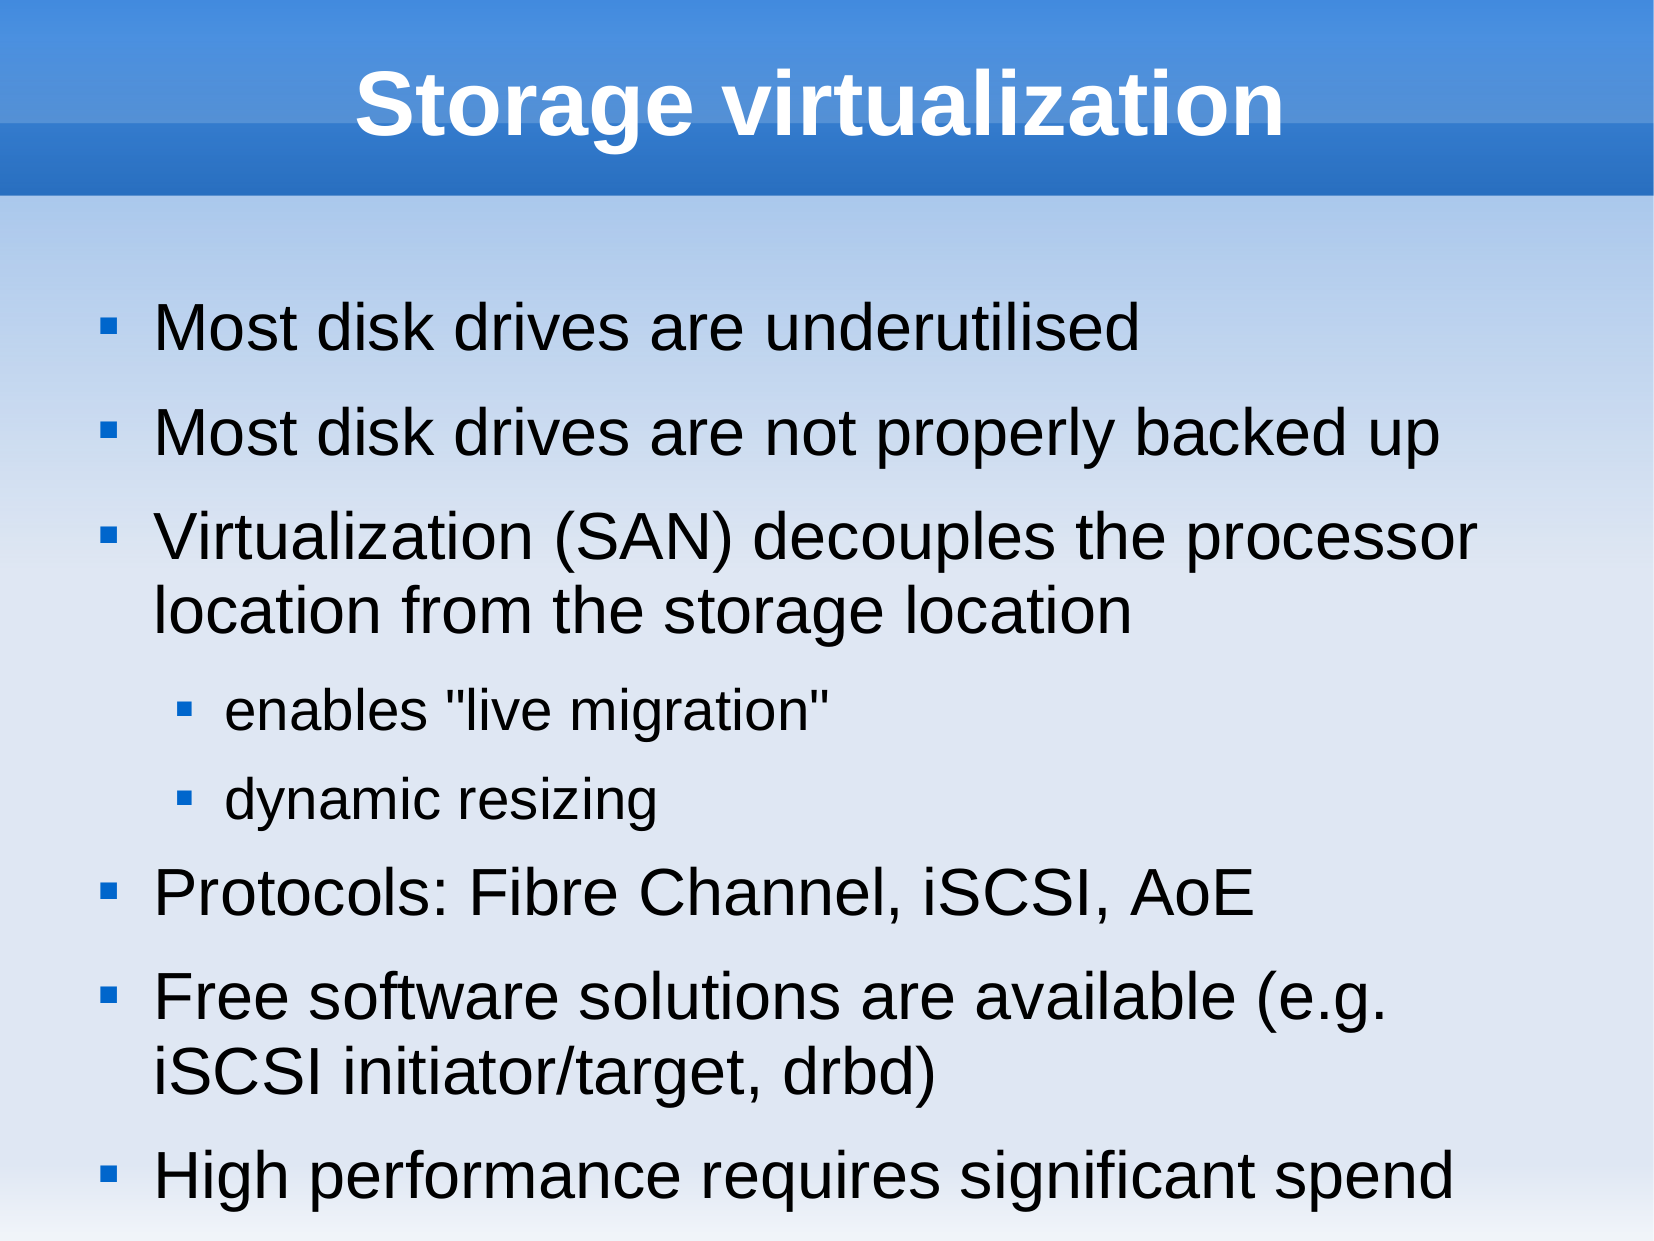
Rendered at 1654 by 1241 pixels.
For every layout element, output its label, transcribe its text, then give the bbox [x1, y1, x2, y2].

title Storage virtualization [76, 7, 1565, 200]
list Most disk drives are underutilised Most disk drives are not properly backed up Virtualization (SAN) decouples the processor location from the storage location enables "live migration" dynamic resizing Protocols: Fibre Channel, iSCSI, AoE Free software solutions are available (e.g. iSCSI initiator/target, drbd) High performance requires significant spend [82, 290, 1571, 1214]
picture [0, 0, 1654, 1241]
